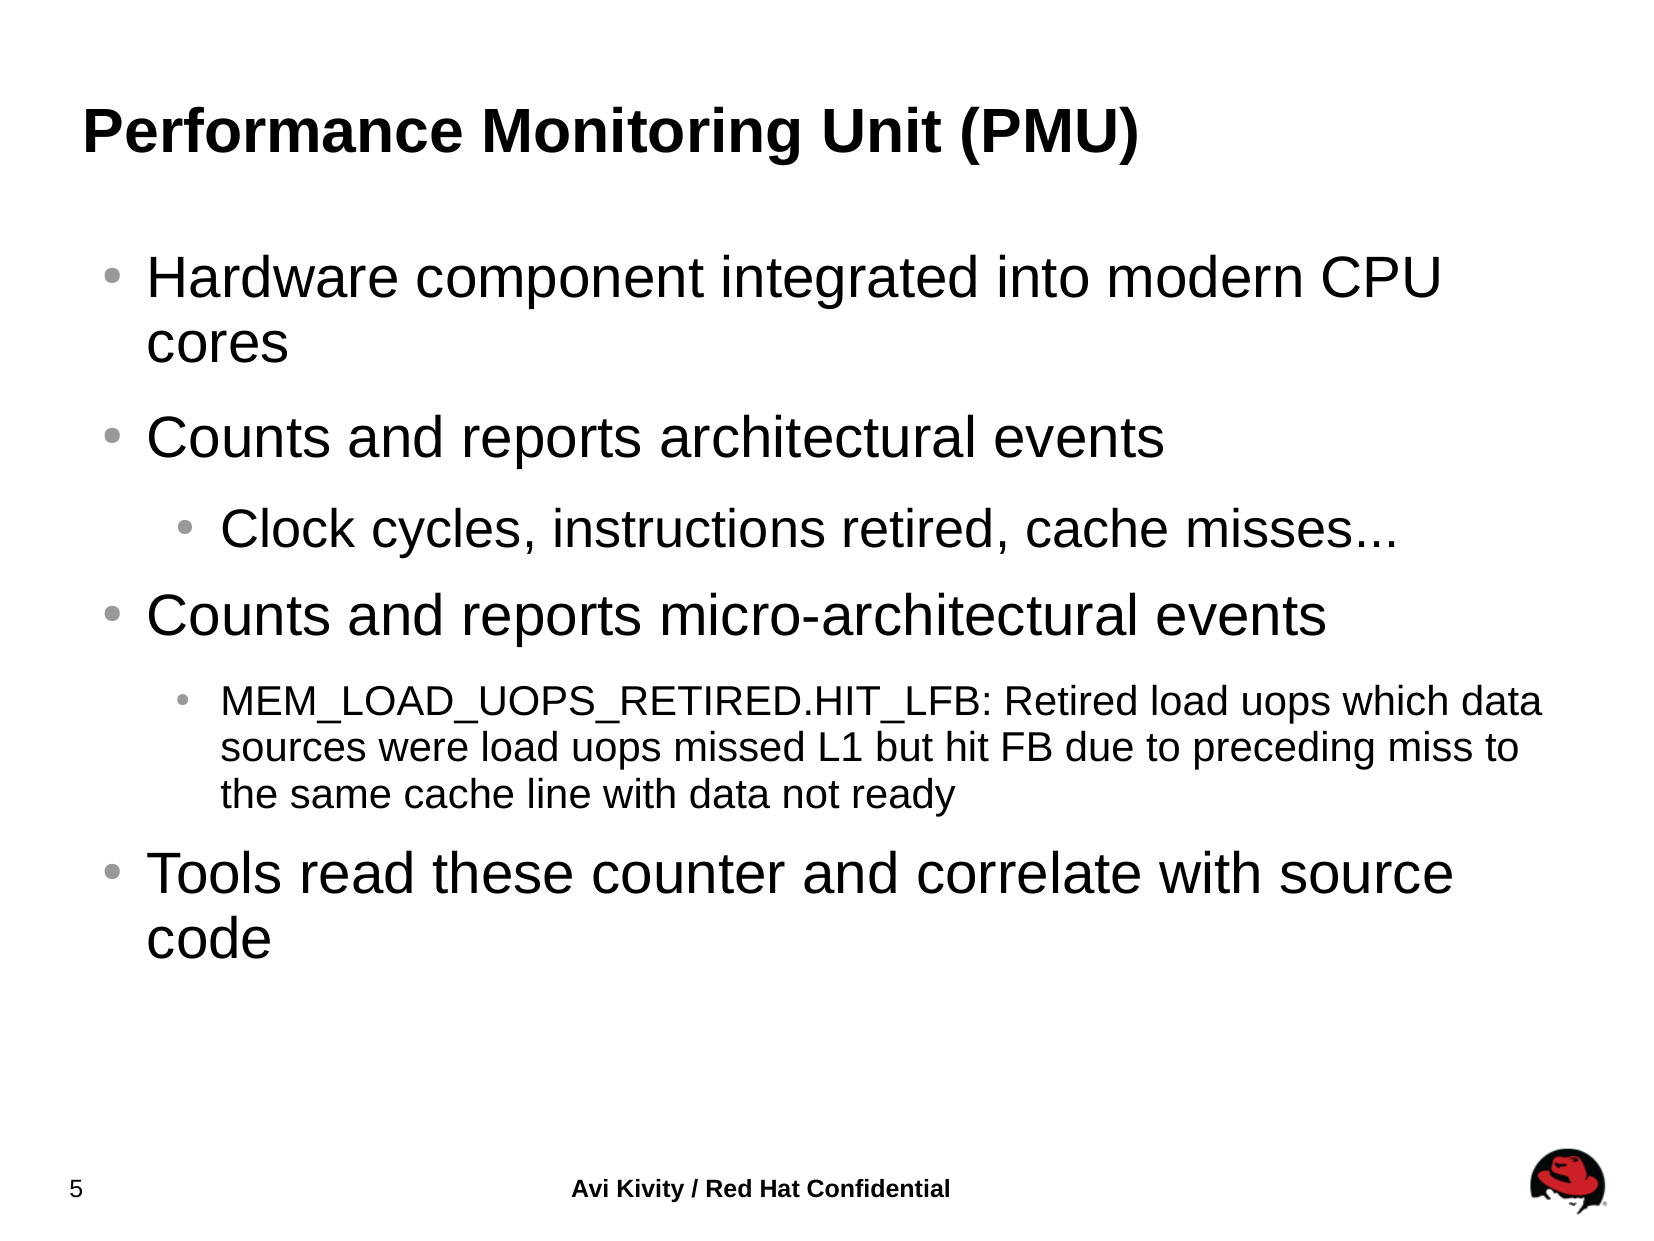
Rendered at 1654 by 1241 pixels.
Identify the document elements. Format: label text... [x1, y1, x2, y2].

title Performance Monitoring Unit (PMU) [82, 37, 1571, 226]
list Hardware component integrated into modern CPU cores Counts and reports architectural events Clock cycles, instructions retired, cache misses... Counts and reports micro-architectural events MEM_LOAD_UOPS_RETIRED.HIT_LFB: Retired load uops which data sources were load uops missed L1 but hit FB due to preceding miss to the same cache line with data not ready Tools read these counter and correlate with source code [86, 244, 1576, 1039]
picture [1529, 1146, 1613, 1224]
